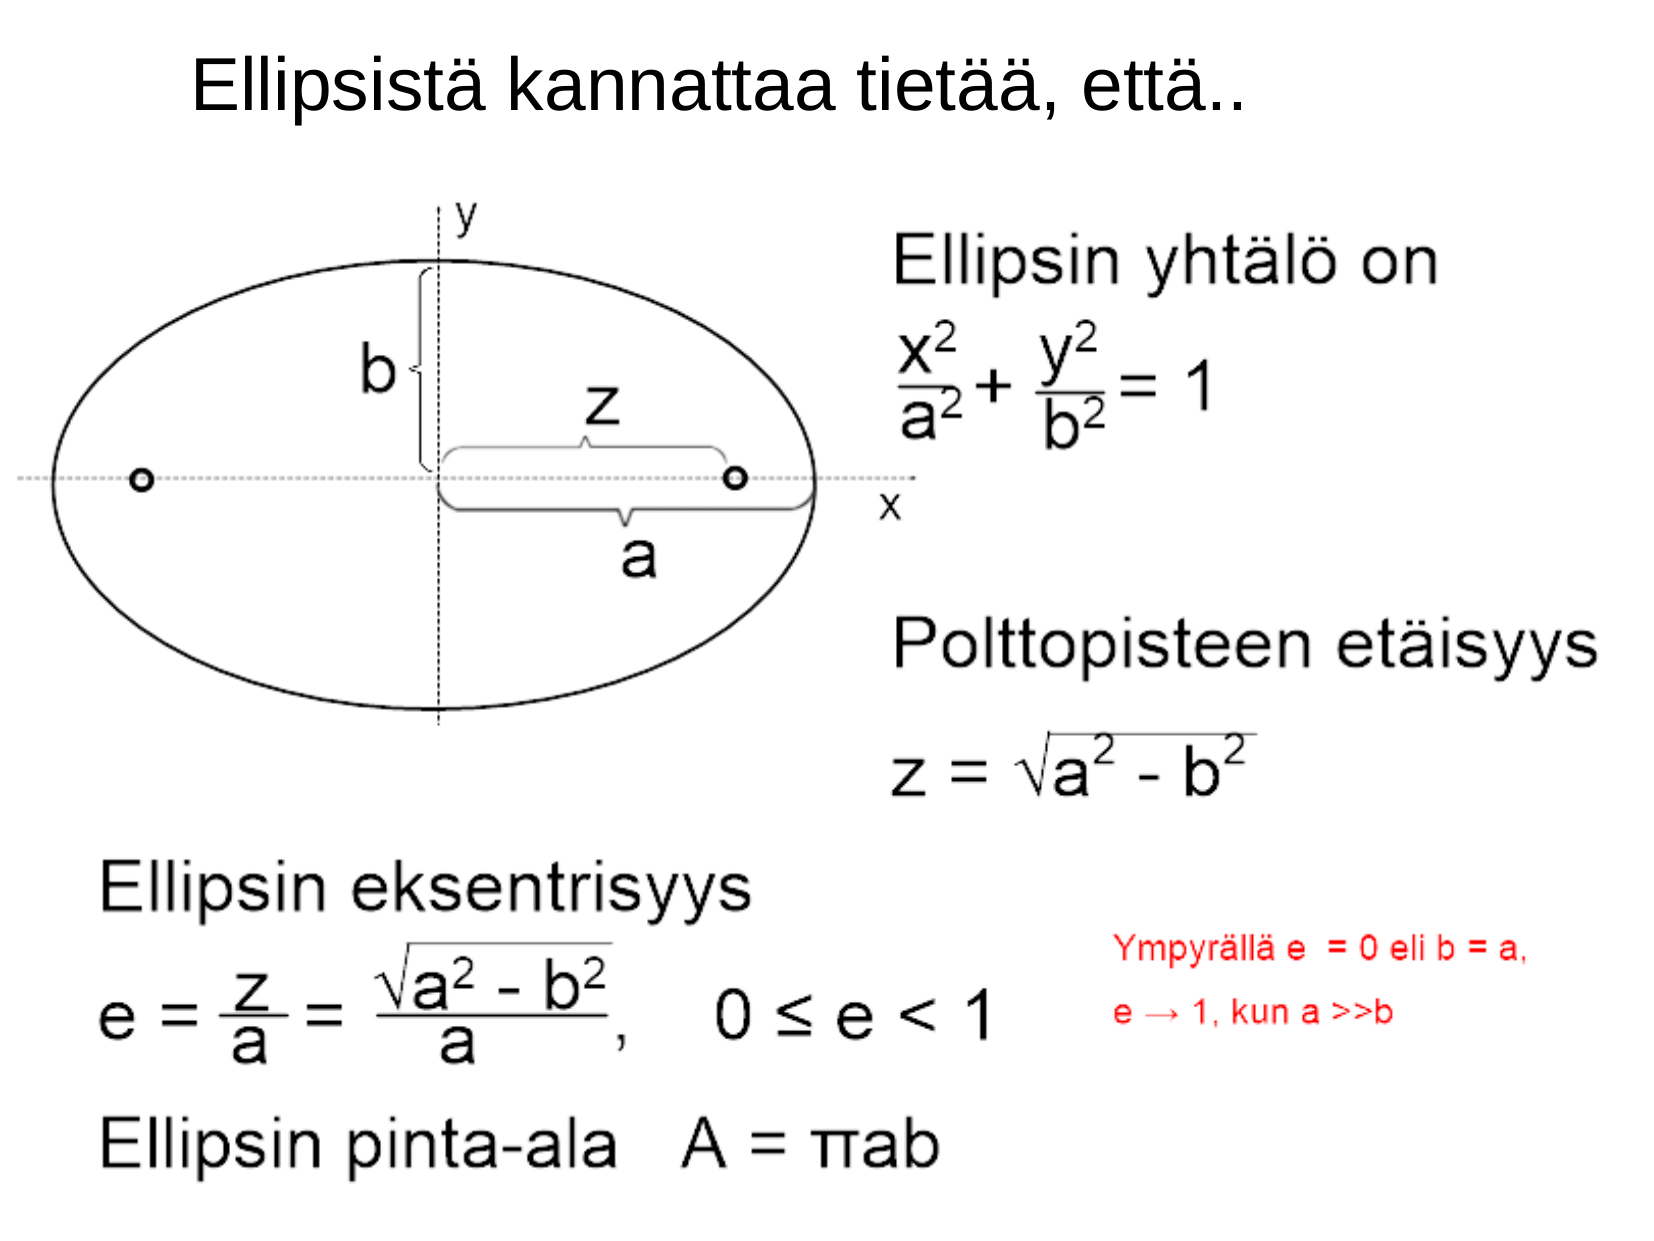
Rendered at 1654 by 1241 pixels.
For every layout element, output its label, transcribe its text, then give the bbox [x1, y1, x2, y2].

text_box Ellipsistä kannattaa tietää, että.. [175, 30, 1264, 129]
picture [11, 129, 1631, 1206]
